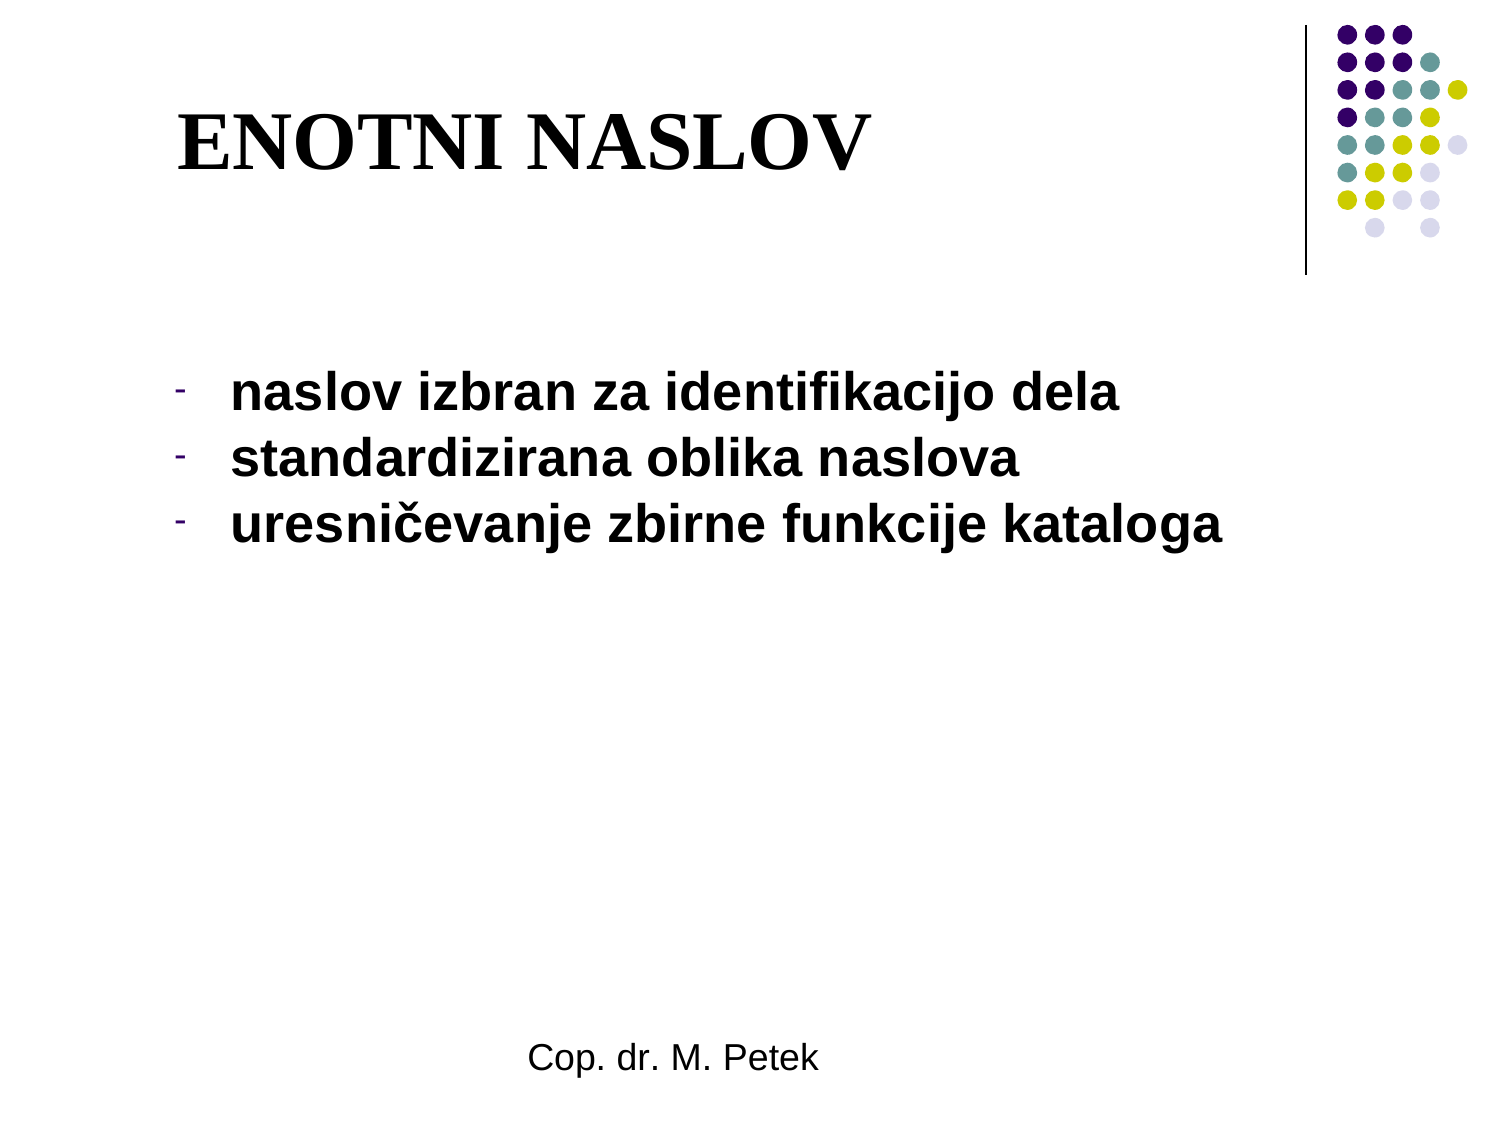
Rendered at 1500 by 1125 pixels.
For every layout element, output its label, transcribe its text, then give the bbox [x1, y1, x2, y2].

title [225, 0, 1500, 38]
list naslov izbran za identifikacijo dela standardizirana oblika naslova uresničevanje zbirne funkcije kataloga [159, 361, 1425, 1006]
text_box ENOTNI NASLOV [162, 78, 1438, 194]
